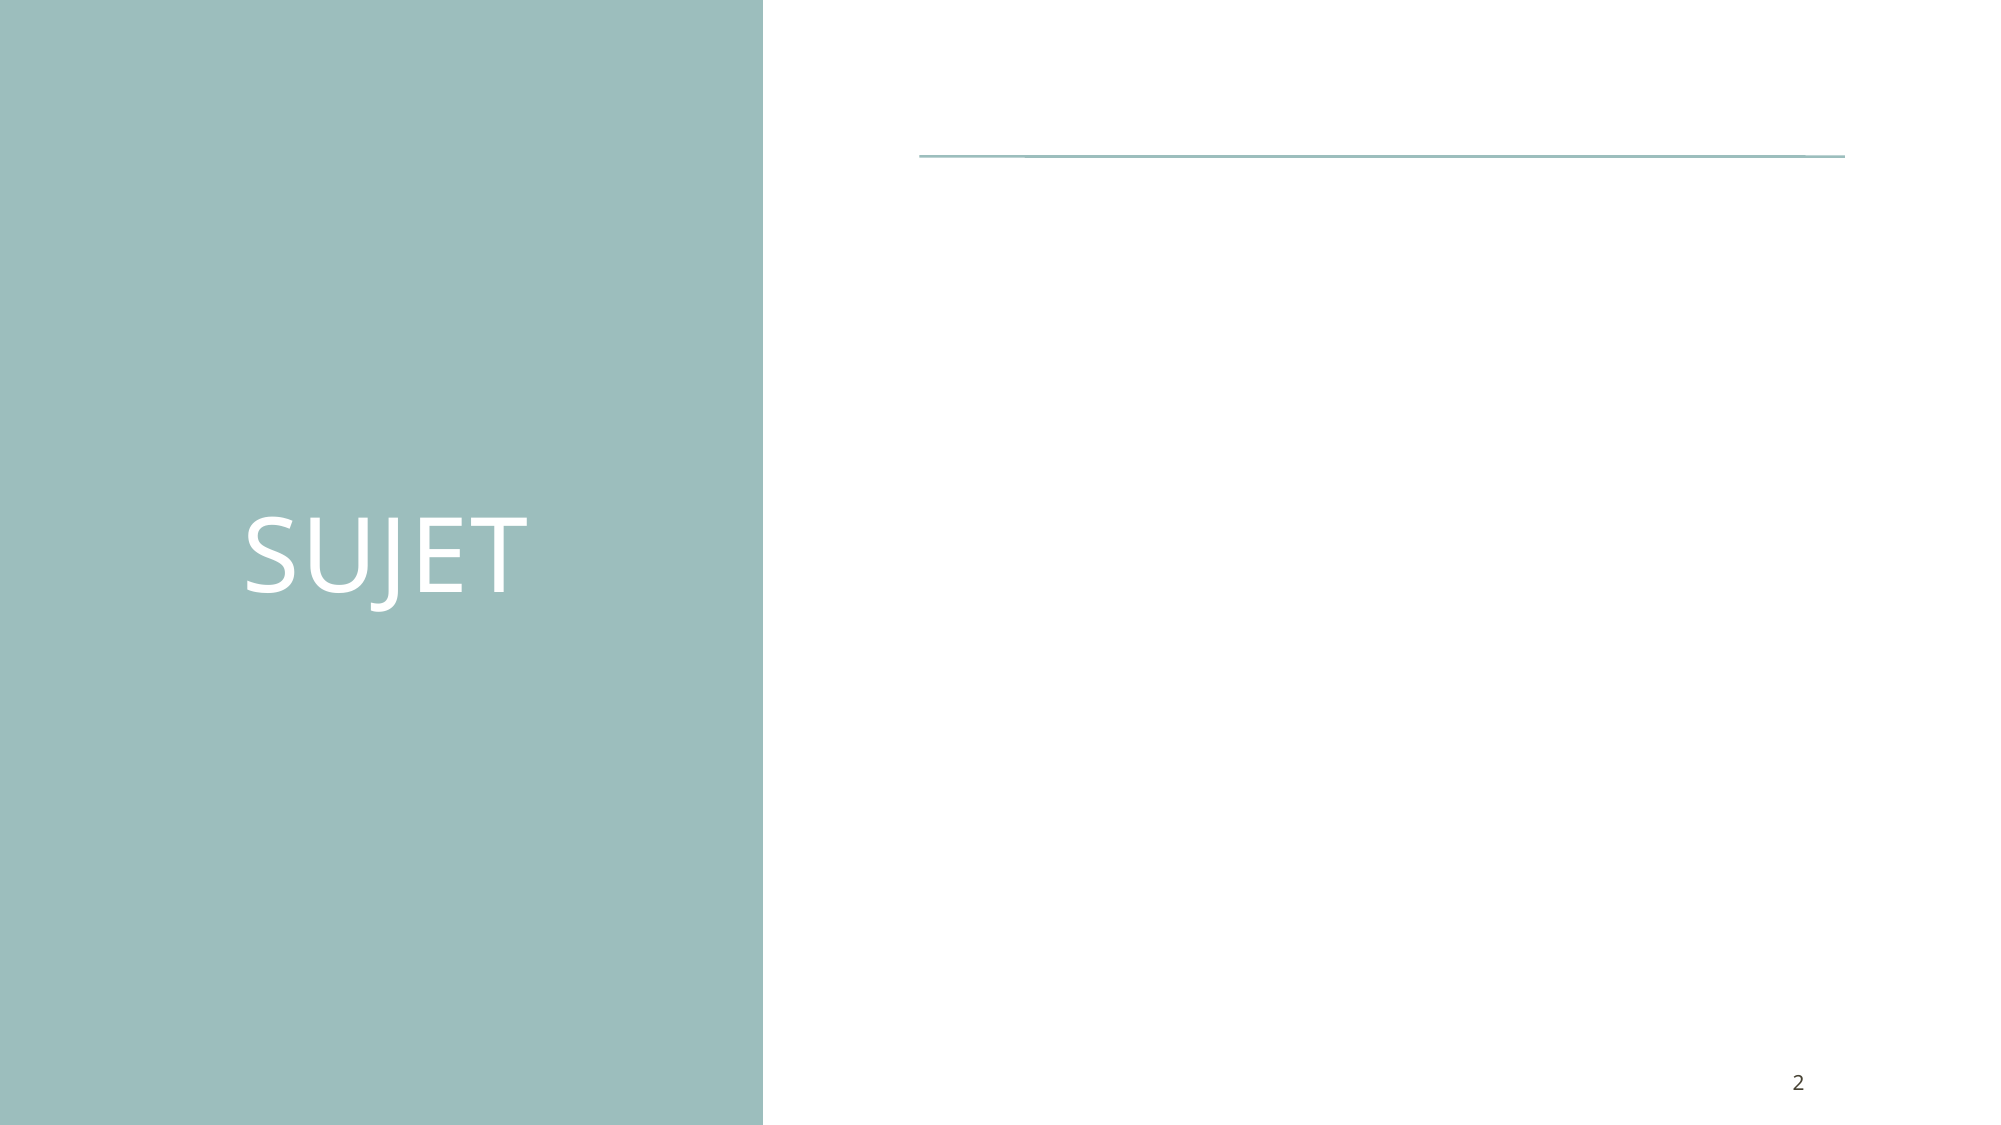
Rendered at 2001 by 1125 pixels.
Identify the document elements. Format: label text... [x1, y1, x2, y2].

title Sujet [105, 105, 666, 1020]
text_box 2 [1777, 1061, 1938, 1107]
text_box [0, 0, 763, 1125]
